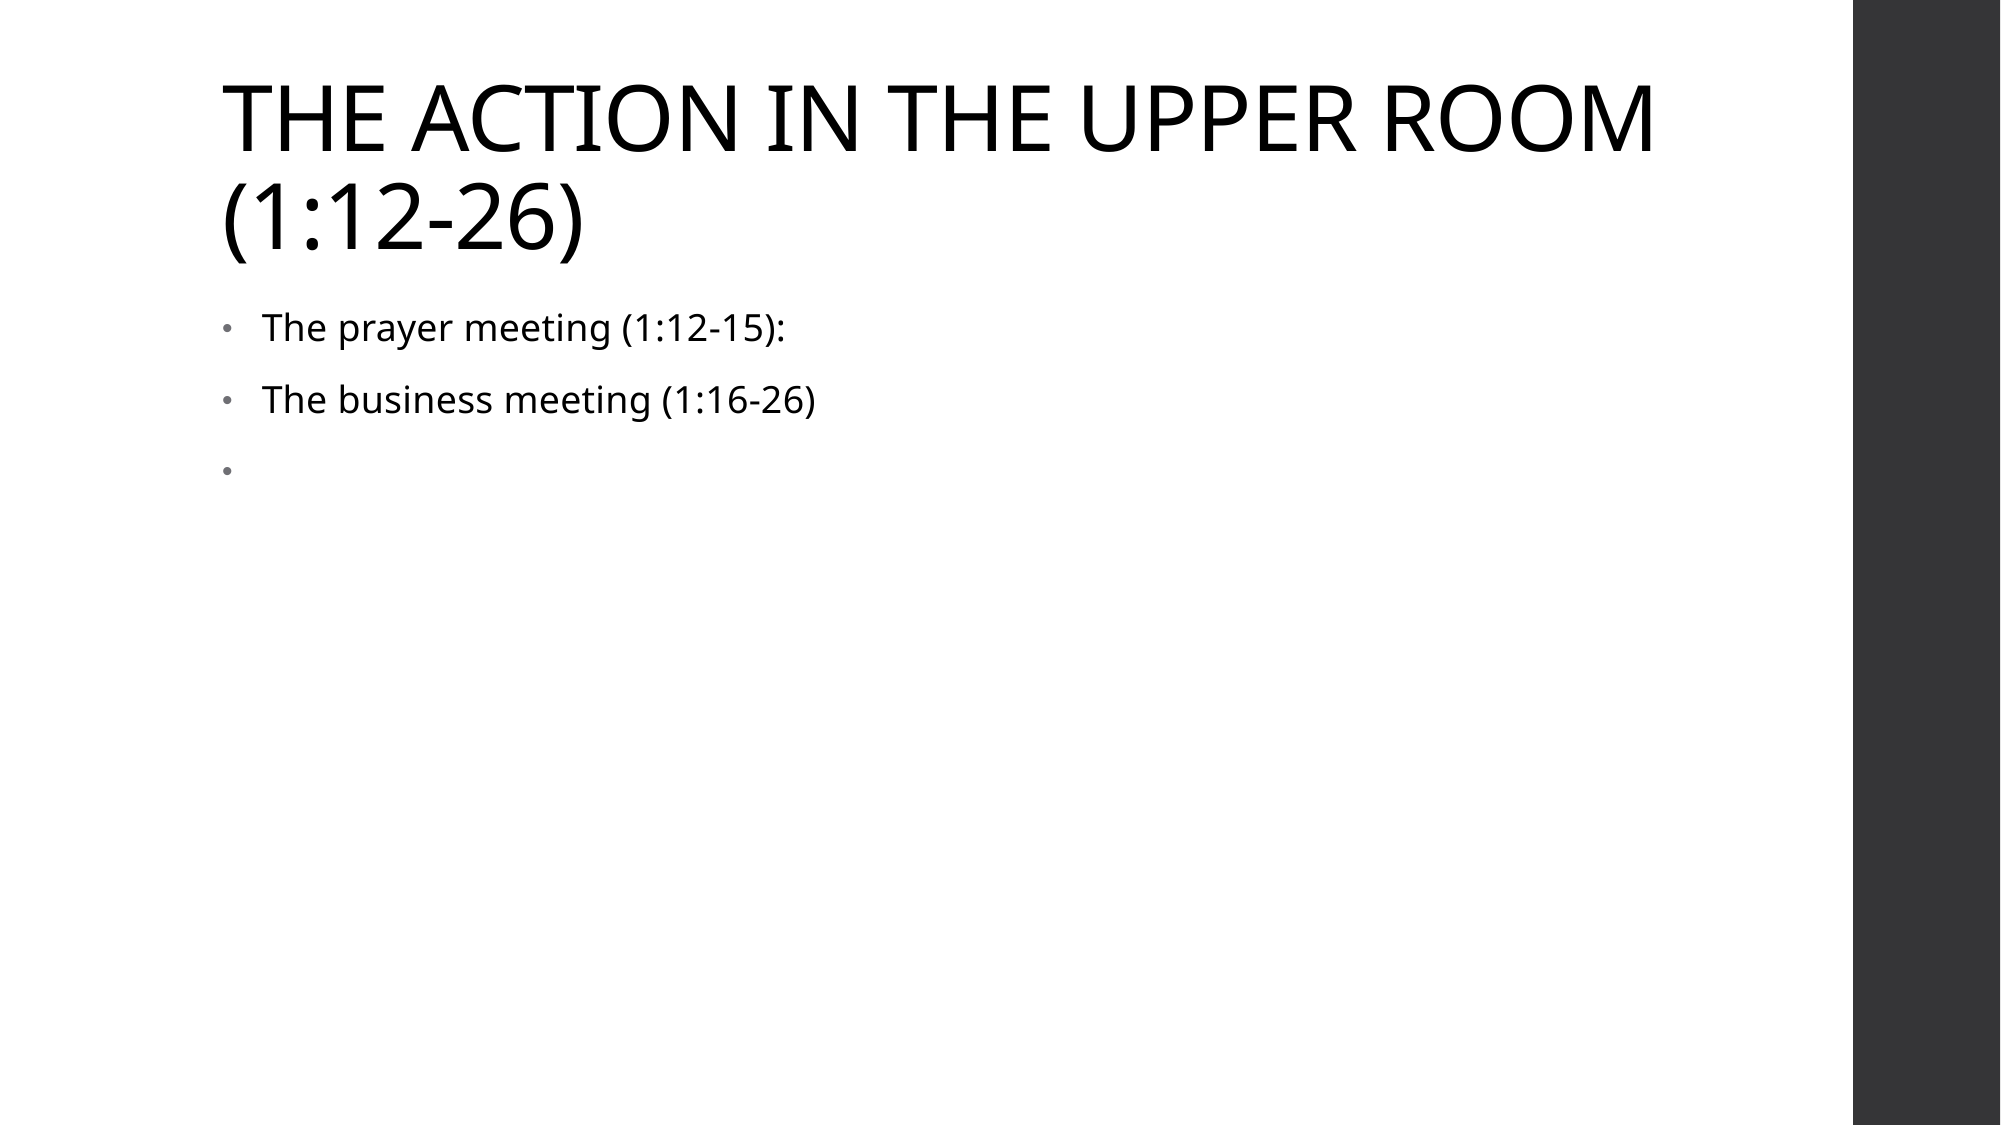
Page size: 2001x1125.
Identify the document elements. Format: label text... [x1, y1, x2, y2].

list The prayer meeting (1:12-15): The business meeting (1:16-26) [206, 299, 1617, 1014]
title THE ACTION IN THE UPPER ROOM (1:12-26) [206, 60, 1797, 278]
